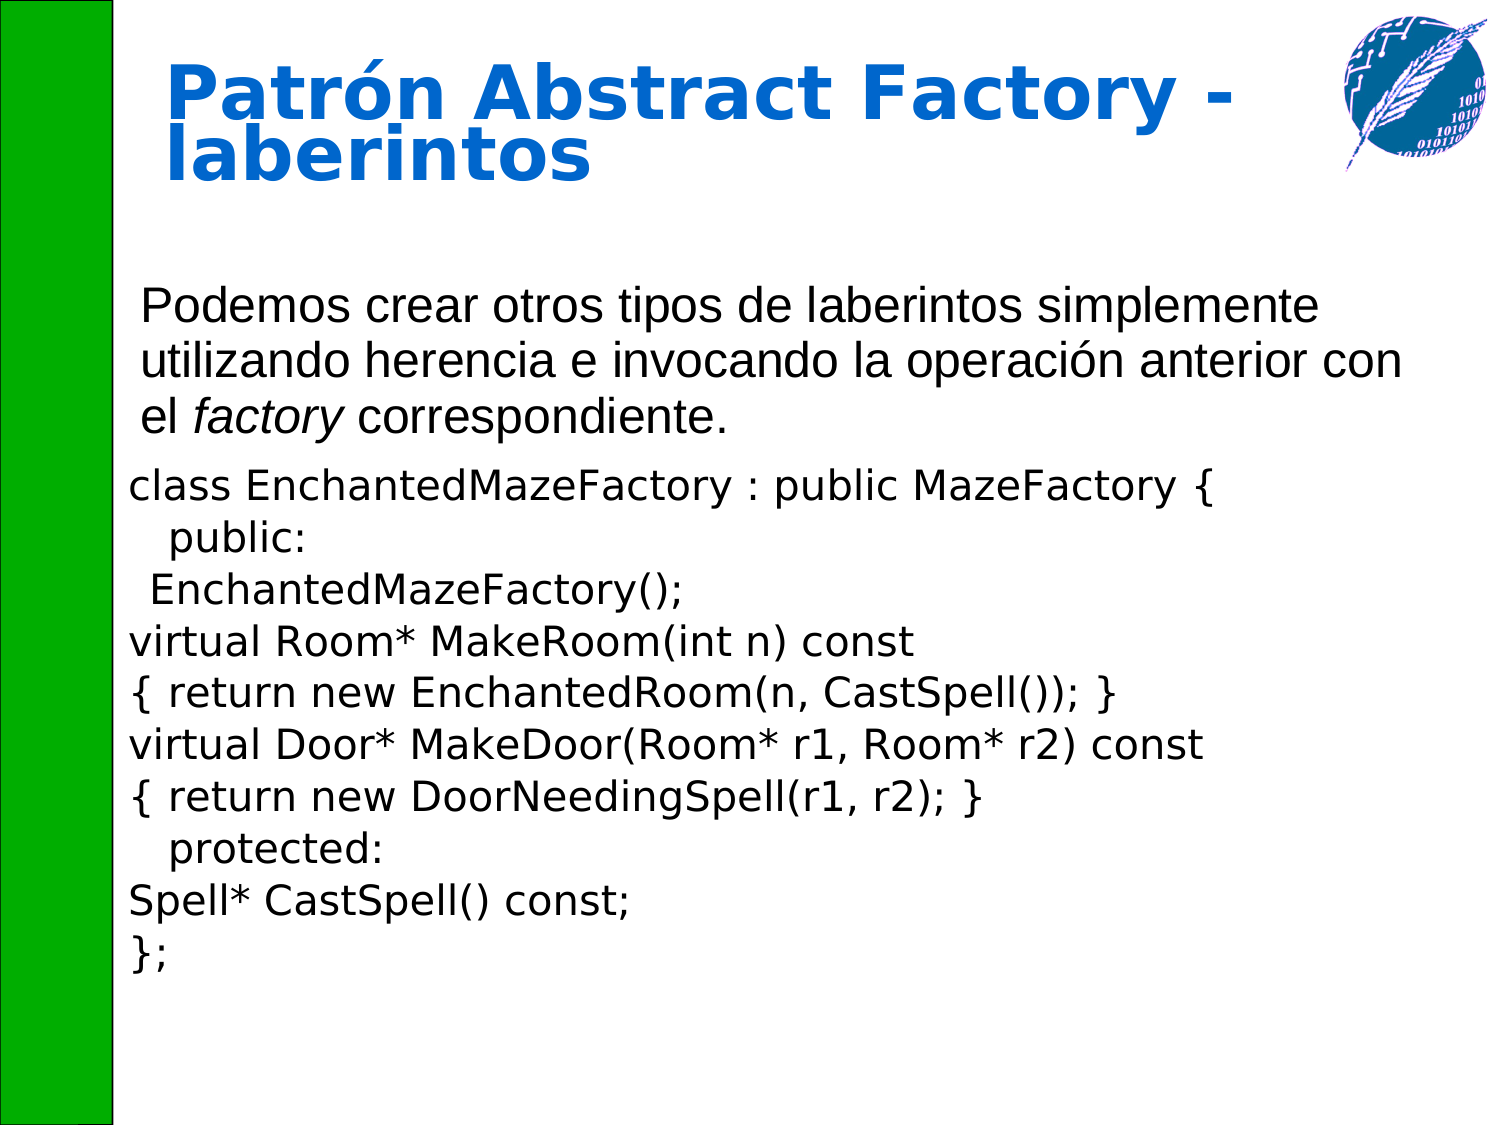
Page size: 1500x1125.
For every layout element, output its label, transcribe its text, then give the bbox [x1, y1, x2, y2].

text_box Podemos crear otros tipos de laberintos simplemente utilizando herencia e invocando la operación anterior con el factory correspondiente. [125, 269, 1463, 452]
picture [1341, 15, 1488, 172]
list class EnchantedMazeFactory : public MazeFactory { public: EnchantedMazeFactory(); virtual Room* MakeRoom(int n) const { return new EnchantedRoom(n, CastSpell()); } virtual Door* MakeDoor(Room* r1, Room* r2) const { return new DoorNeedingSpell(r1, r2); } protected: Spell* CastSpell() const; }; [128, 470, 1388, 1125]
title Patrón Abstract Factory - laberintos [150, 38, 1424, 226]
